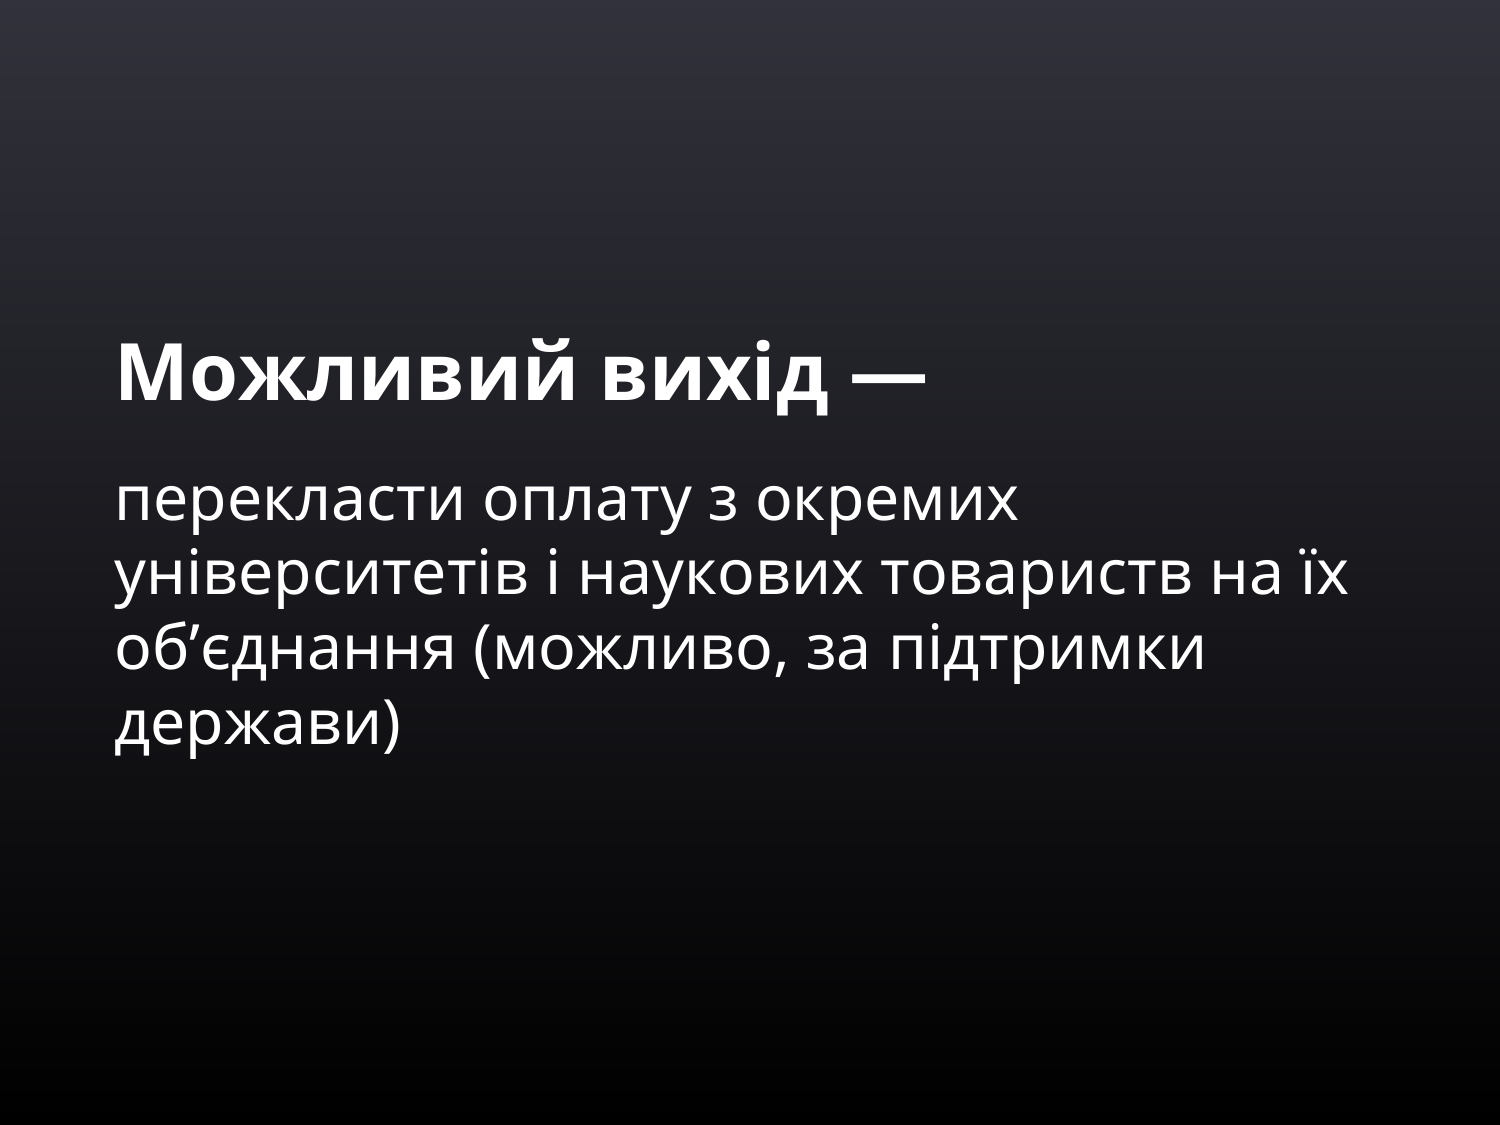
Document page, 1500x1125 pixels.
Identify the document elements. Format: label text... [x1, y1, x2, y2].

title Можливий вихід — [99, 287, 1425, 451]
list перекласти оплату з окремих університетів і наукових товариств на їх об’єднання (можливо, за підтримки держави) [99, 451, 1425, 888]
